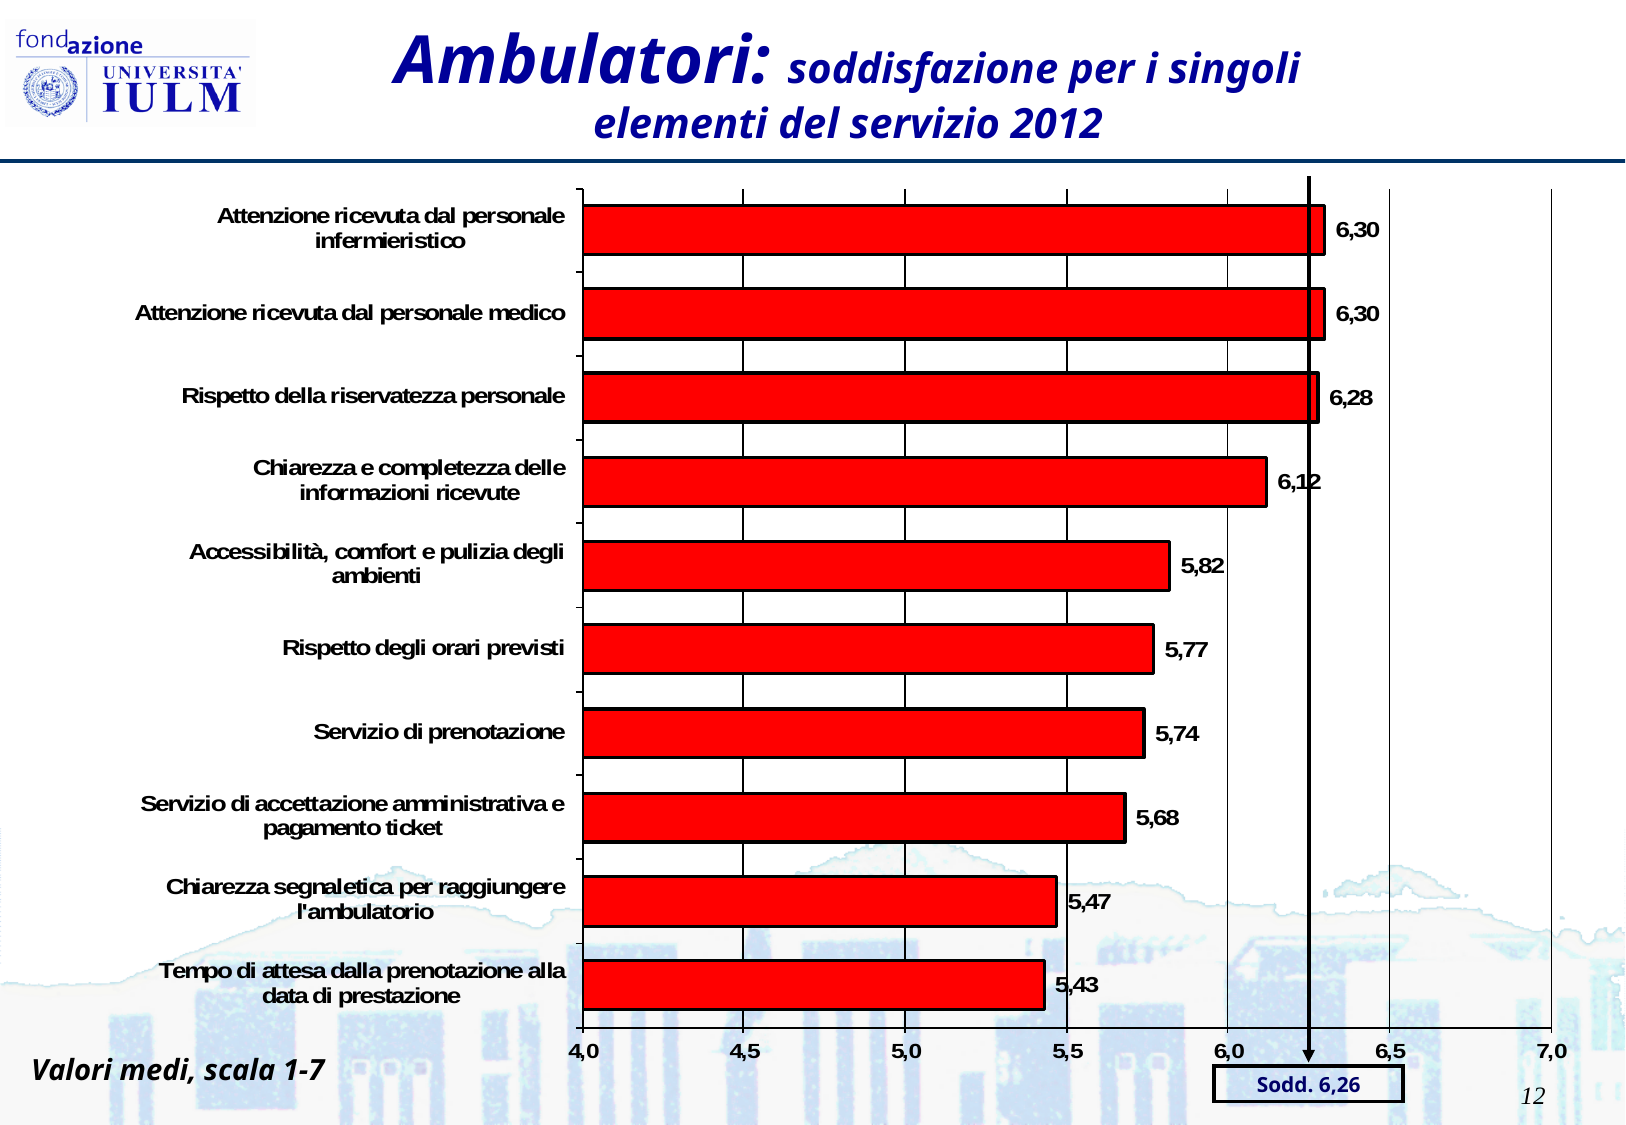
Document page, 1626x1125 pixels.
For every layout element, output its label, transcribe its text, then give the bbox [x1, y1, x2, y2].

picture [5, 19, 256, 127]
text_box Ambulatori: soddisfazione per i singoli elementi del servizio 2012 [304, 18, 1392, 144]
text_box Valori medi, scala 1-7 [16, 1043, 340, 1095]
picture [119, 174, 1626, 1083]
text_box Sodd. 6,26 [1214, 1066, 1404, 1102]
